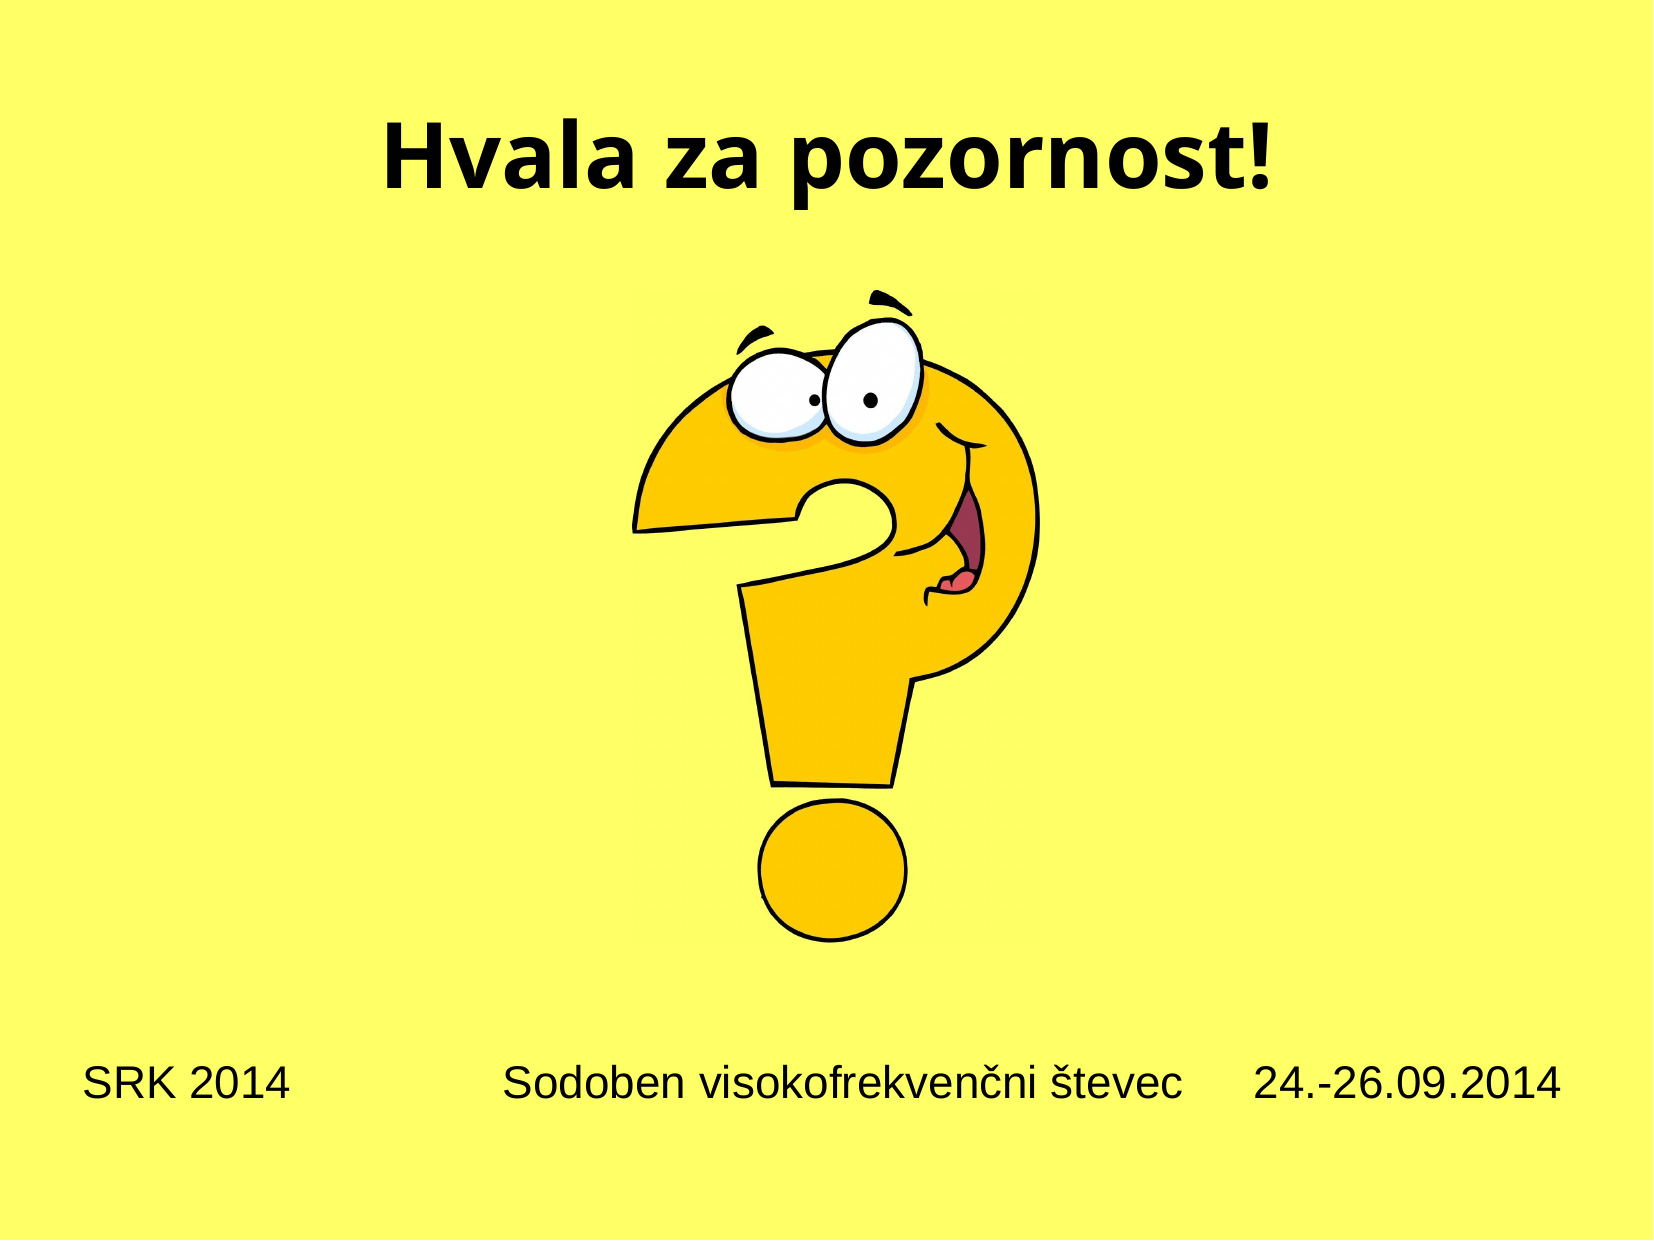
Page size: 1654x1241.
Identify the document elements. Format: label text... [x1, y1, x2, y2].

list SRK 2014 Sodoben visokofrekvenčni števec 24.-26.09.2014 [82, 290, 1571, 1109]
picture [632, 290, 1040, 943]
title Hvala za pozornost! [82, 49, 1571, 257]
